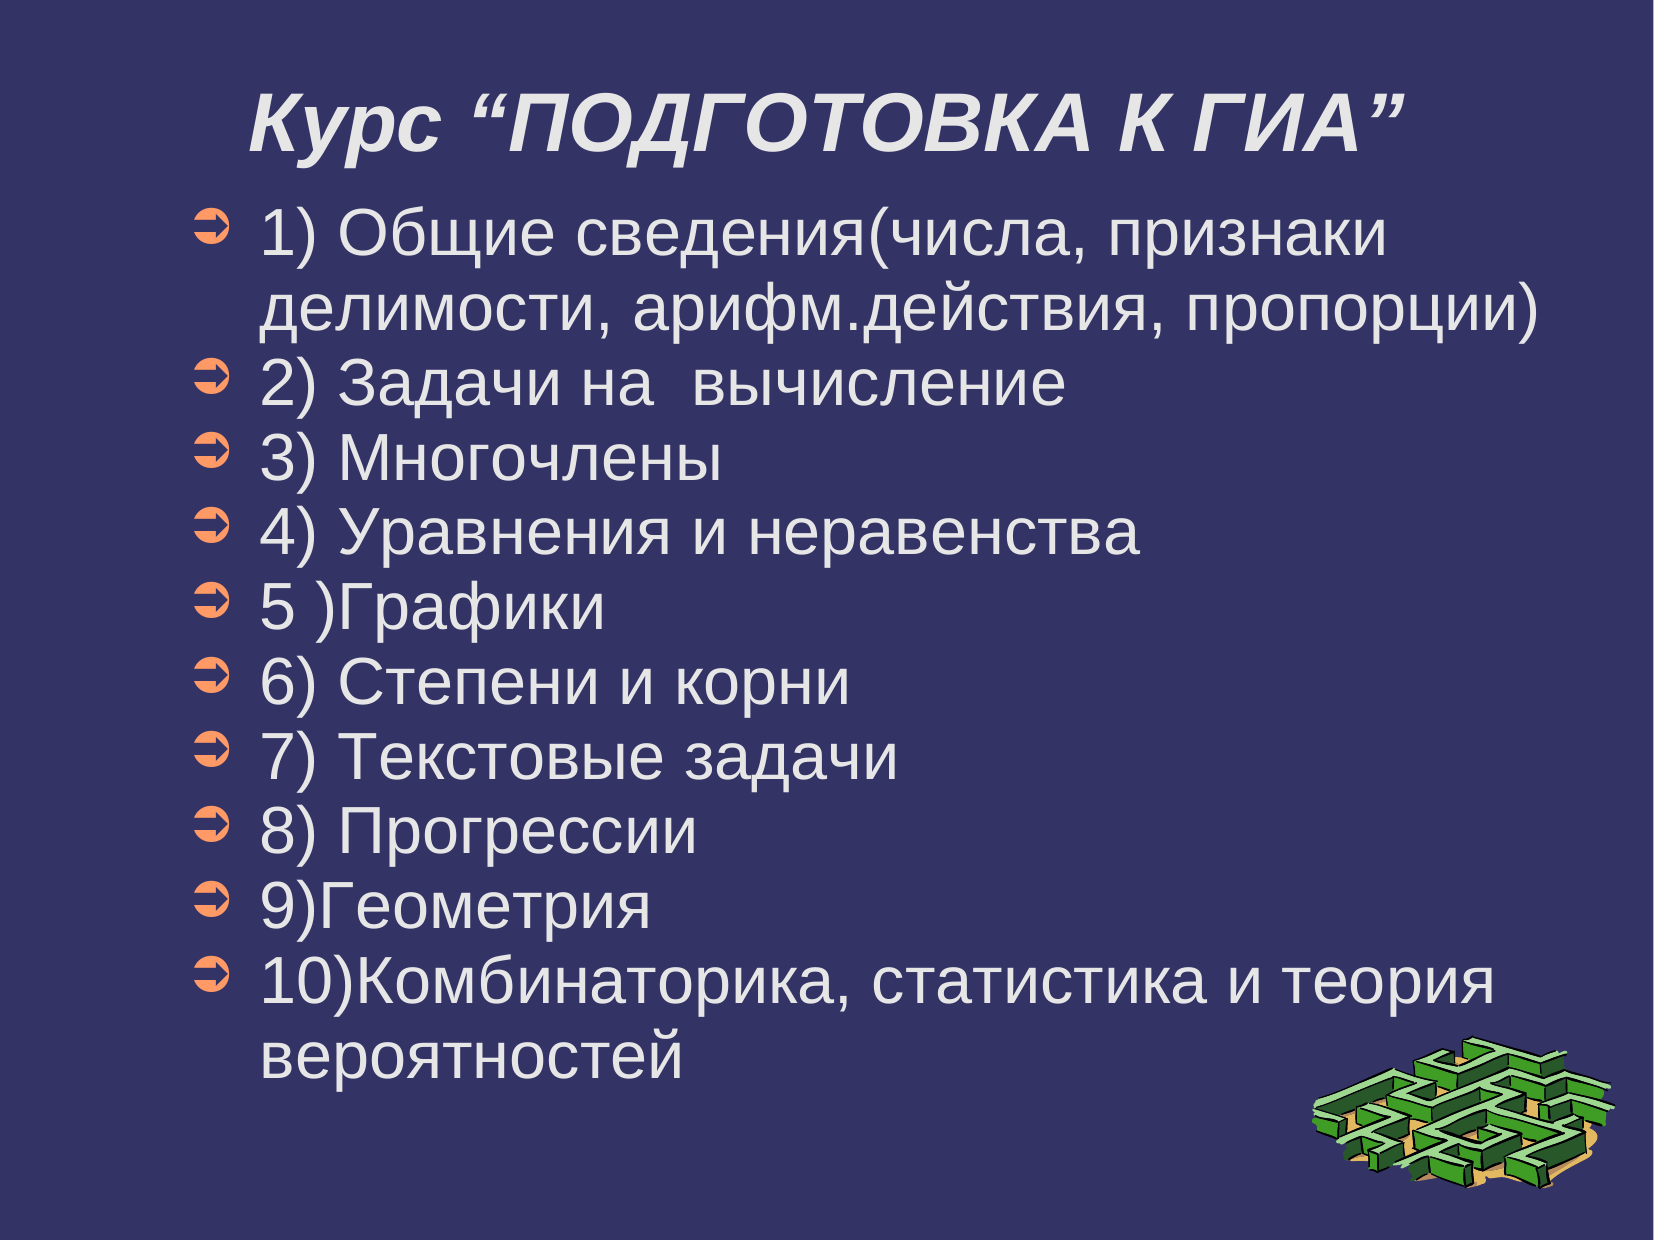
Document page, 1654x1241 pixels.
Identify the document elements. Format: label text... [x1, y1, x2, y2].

title Курс “ПОДГОТОВКА К ГИА” [121, 19, 1534, 227]
list 1) Общие сведения(числа, признаки делимости, арифм.действия, пропорции) 2) Задачи на вычисление 3) Многочлены 4) Уравнения и неравенства 5 )Графики 6) Степени и корни 7) Текстовые задачи 8) Прогрессии 9)Геометрия 10)Комбинаторика, статистика и теория вероятностей [177, 195, 1568, 1093]
